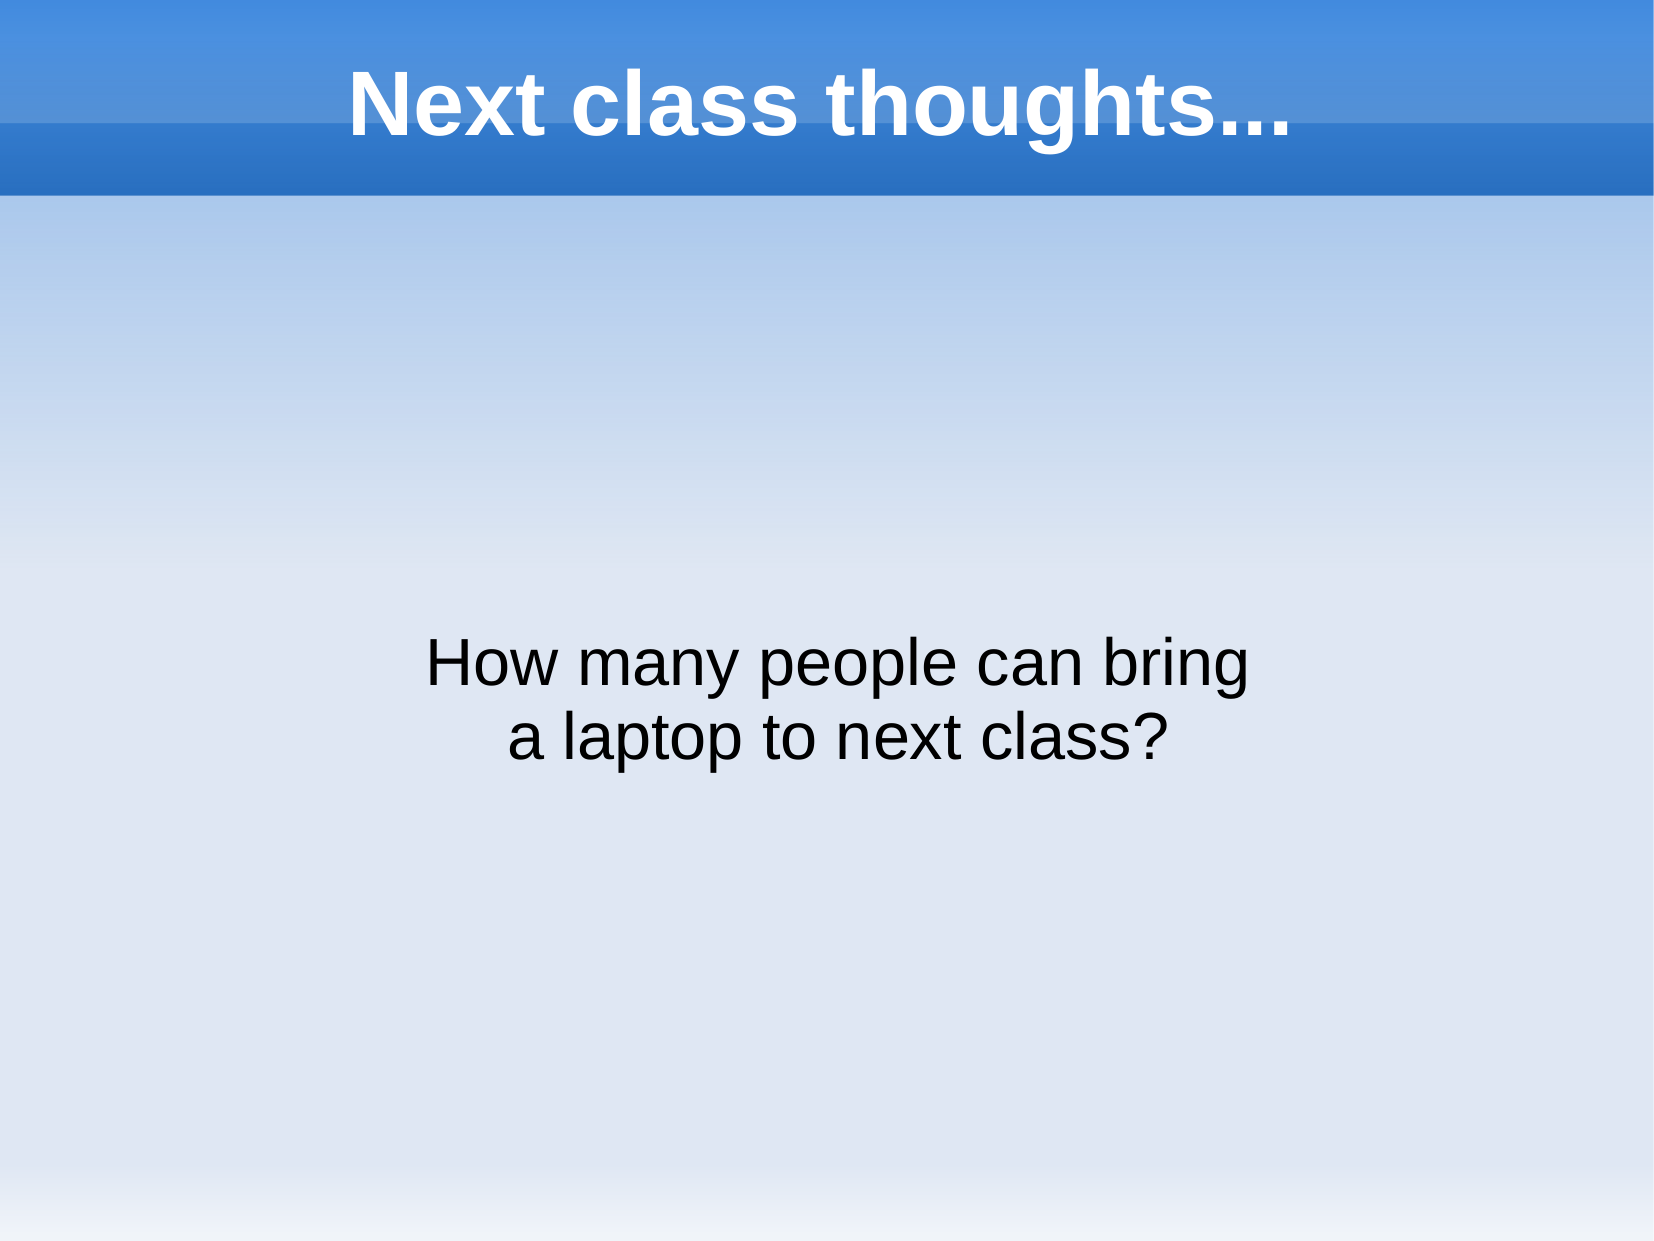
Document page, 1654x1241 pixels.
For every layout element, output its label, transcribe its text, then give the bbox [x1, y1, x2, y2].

subtitle How many people can bring a laptop to next class? [82, 290, 1571, 1109]
title Next class thoughts... [76, 0, 1565, 208]
picture [0, 0, 1654, 1241]
